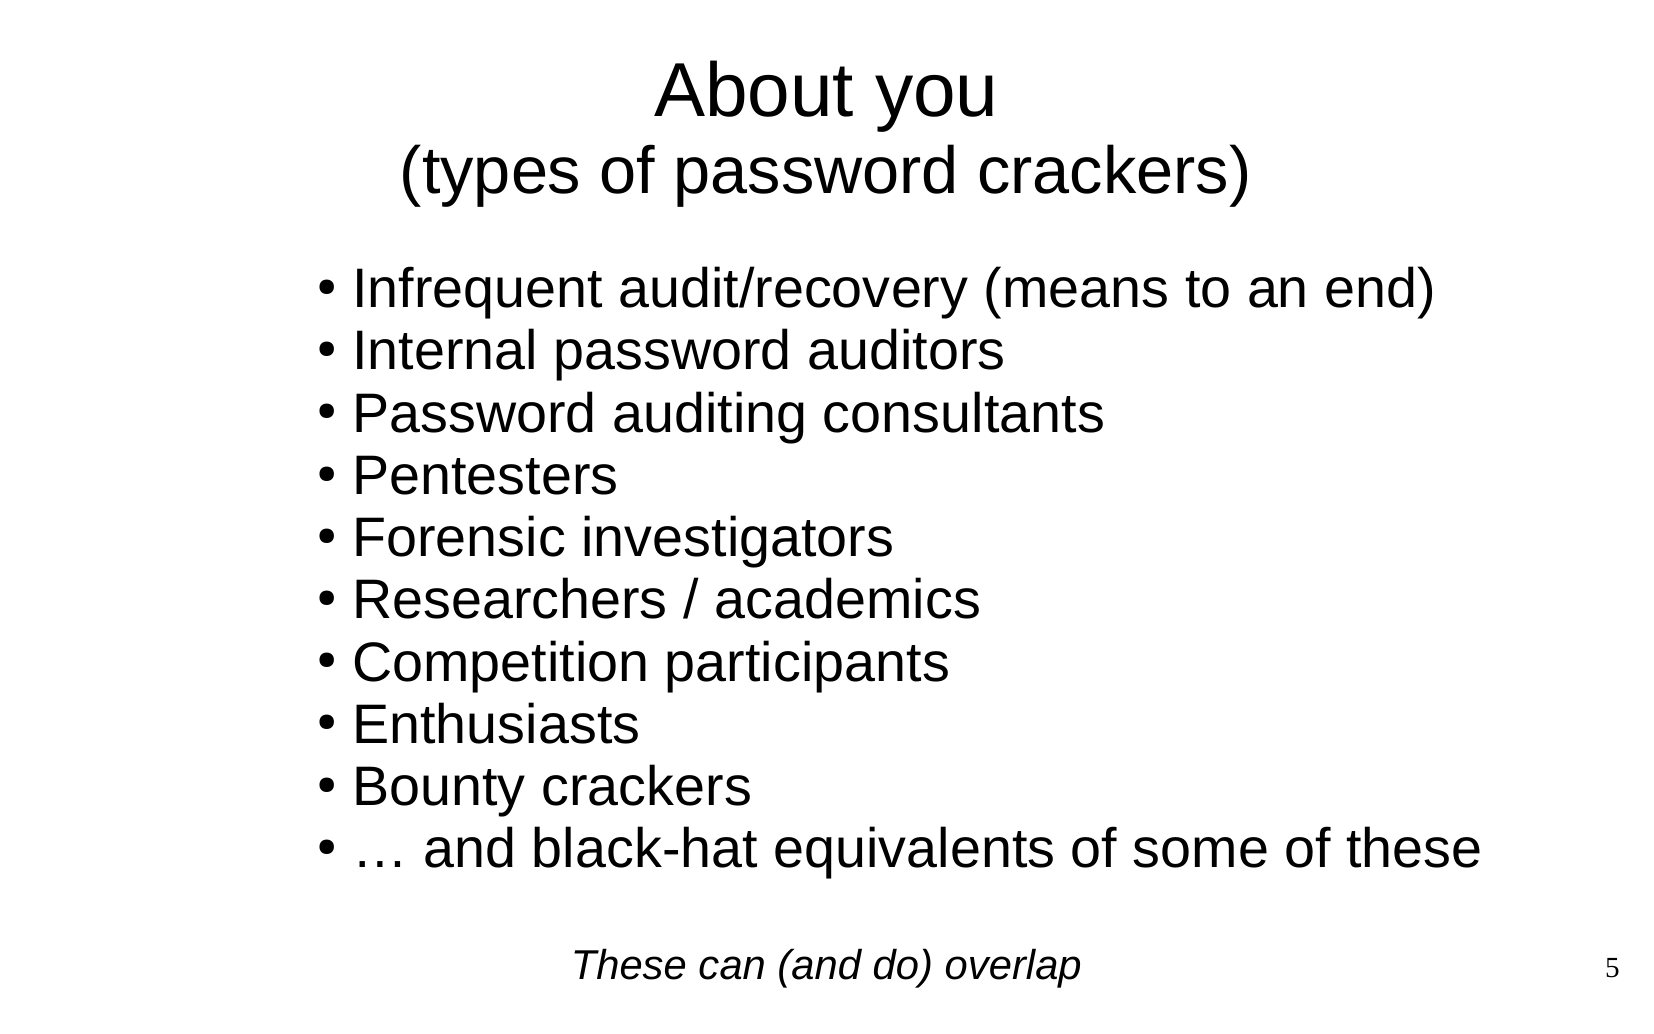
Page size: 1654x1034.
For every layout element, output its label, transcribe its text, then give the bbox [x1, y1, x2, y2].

subtitle Infrequent audit/recovery (means to an end) Internal password auditors Password auditing consultants Pentesters Forensic investigators Researchers / academics Competition participants Enthusiasts Bounty crackers … and black-hat equivalents of some of these These can (and do) overlap [82, 195, 1571, 986]
text_box <number> [1560, 951, 1621, 1023]
title About you (types of password crackers) [82, 41, 1571, 195]
